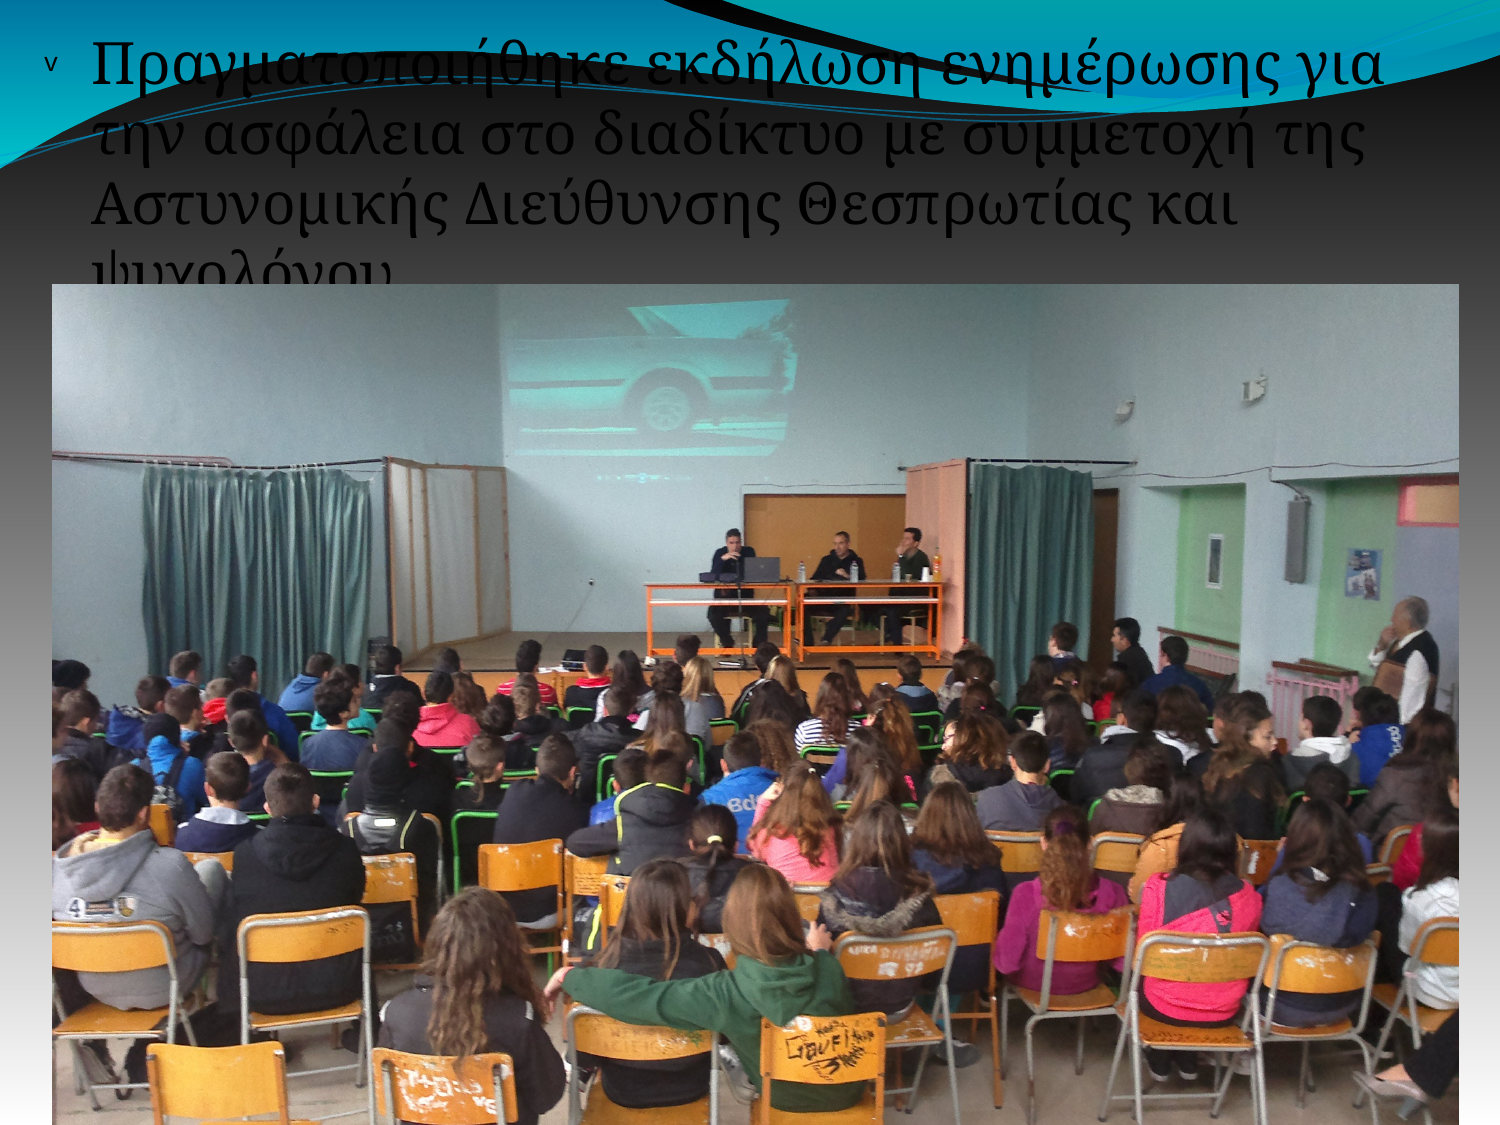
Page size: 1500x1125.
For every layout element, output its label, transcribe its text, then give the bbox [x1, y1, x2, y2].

picture [52, 284, 1459, 1125]
text_box Πραγματοποιήθηκε εκδήλωση ενημέρωσης για την ασφάλεια στο διαδίκτυο με συμμετοχή της Αστυνομικής Διεύθυνσης Θεσπρωτίας και ψυχολόγου. [29, 19, 1459, 314]
